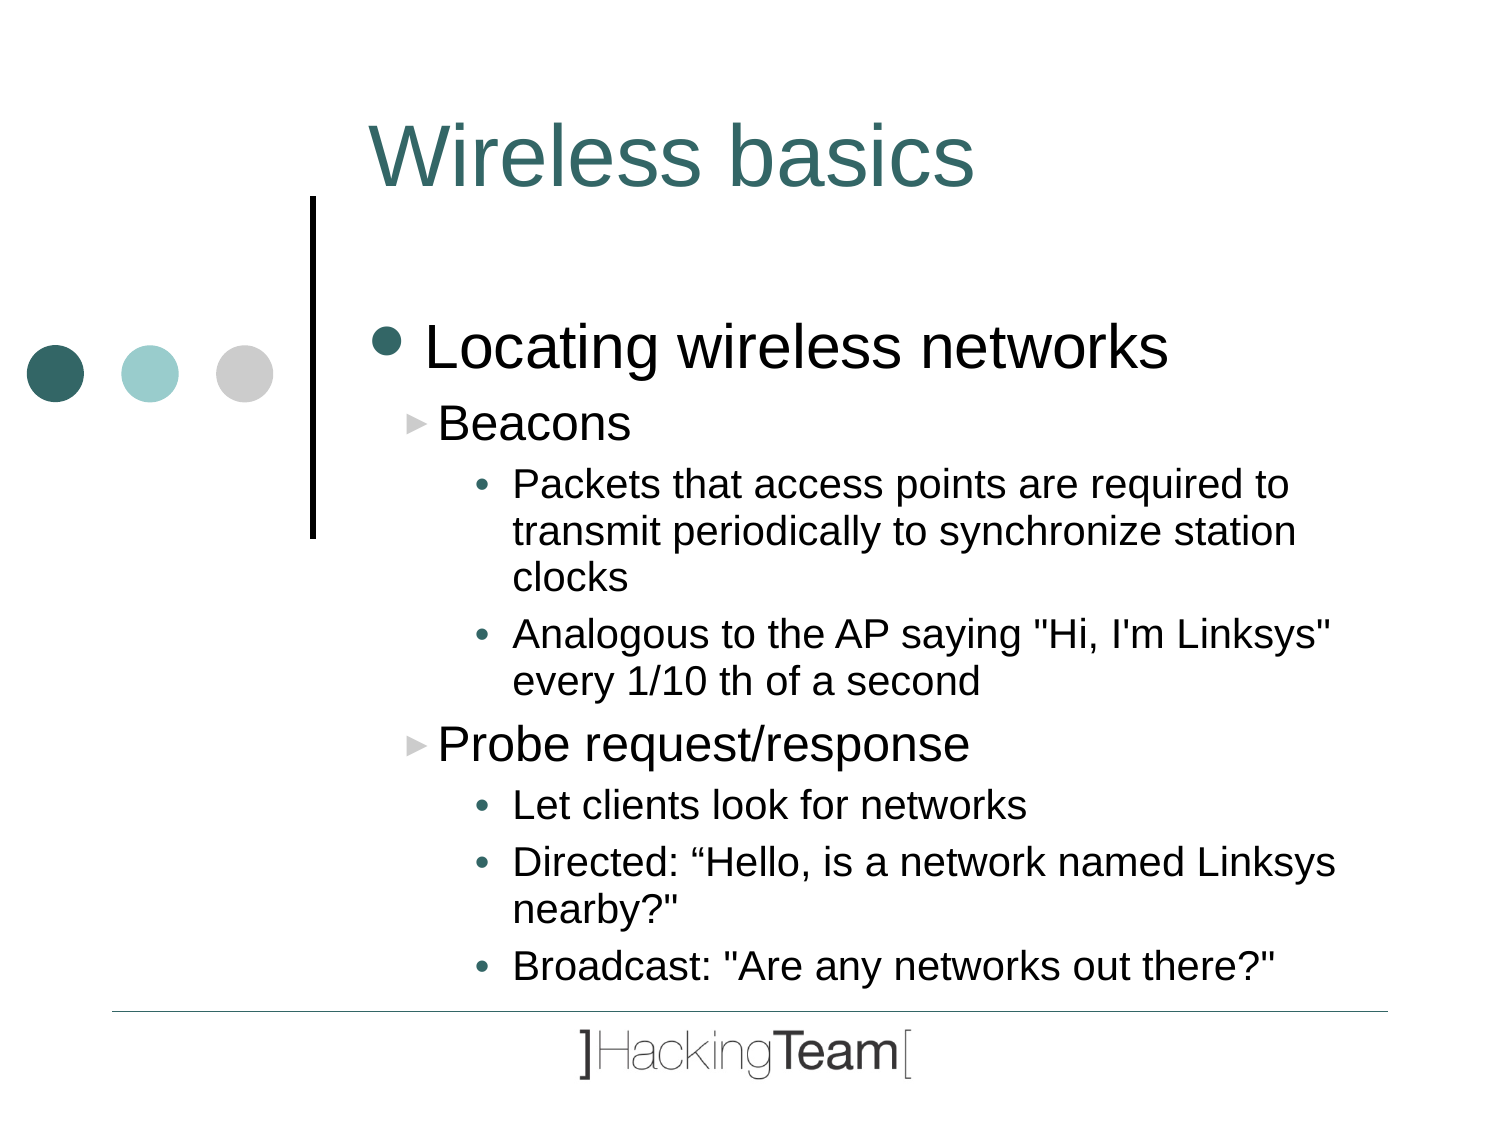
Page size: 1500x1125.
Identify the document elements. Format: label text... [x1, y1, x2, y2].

title Wireless basics [249, 38, 1401, 275]
list Locating wireless networks Beacons Packets that access points are required to transmit periodically to synchronize station clocks Analogous to the AP saying "Hi, I'm Linksys" every 1/10 th of a second Probe request/response Let clients look for networks Directed: “Hello, is a network named Linksys nearby?" Broadcast: "Are any networks out there?" [249, 312, 1401, 1041]
picture [574, 1041, 916, 1084]
